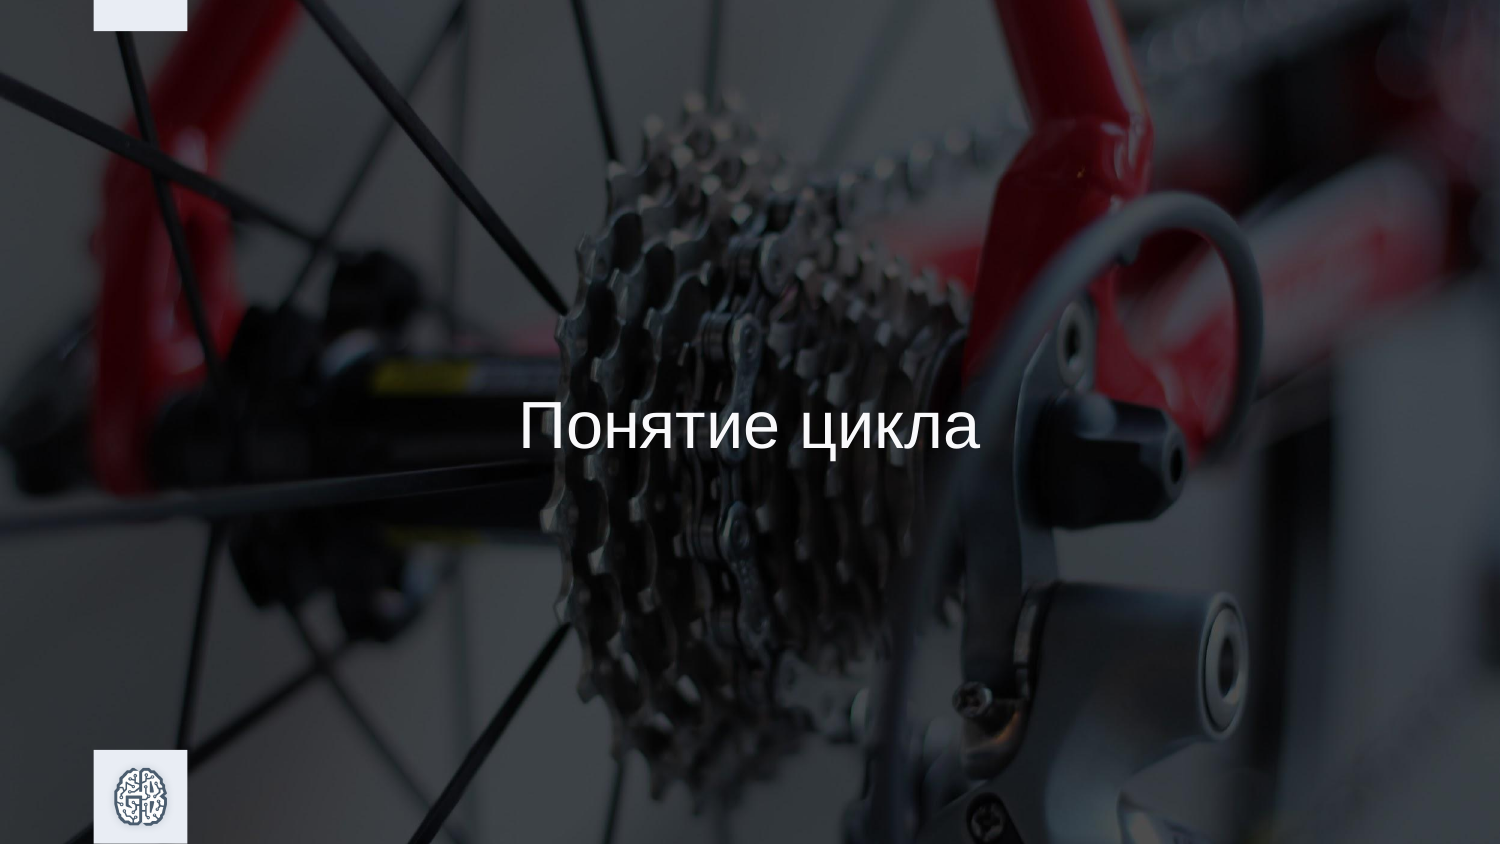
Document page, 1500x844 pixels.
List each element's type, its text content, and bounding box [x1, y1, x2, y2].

text_box Понятие цикла [187, 93, 1312, 750]
picture [106, 760, 175, 834]
picture [0, 0, 1500, 844]
